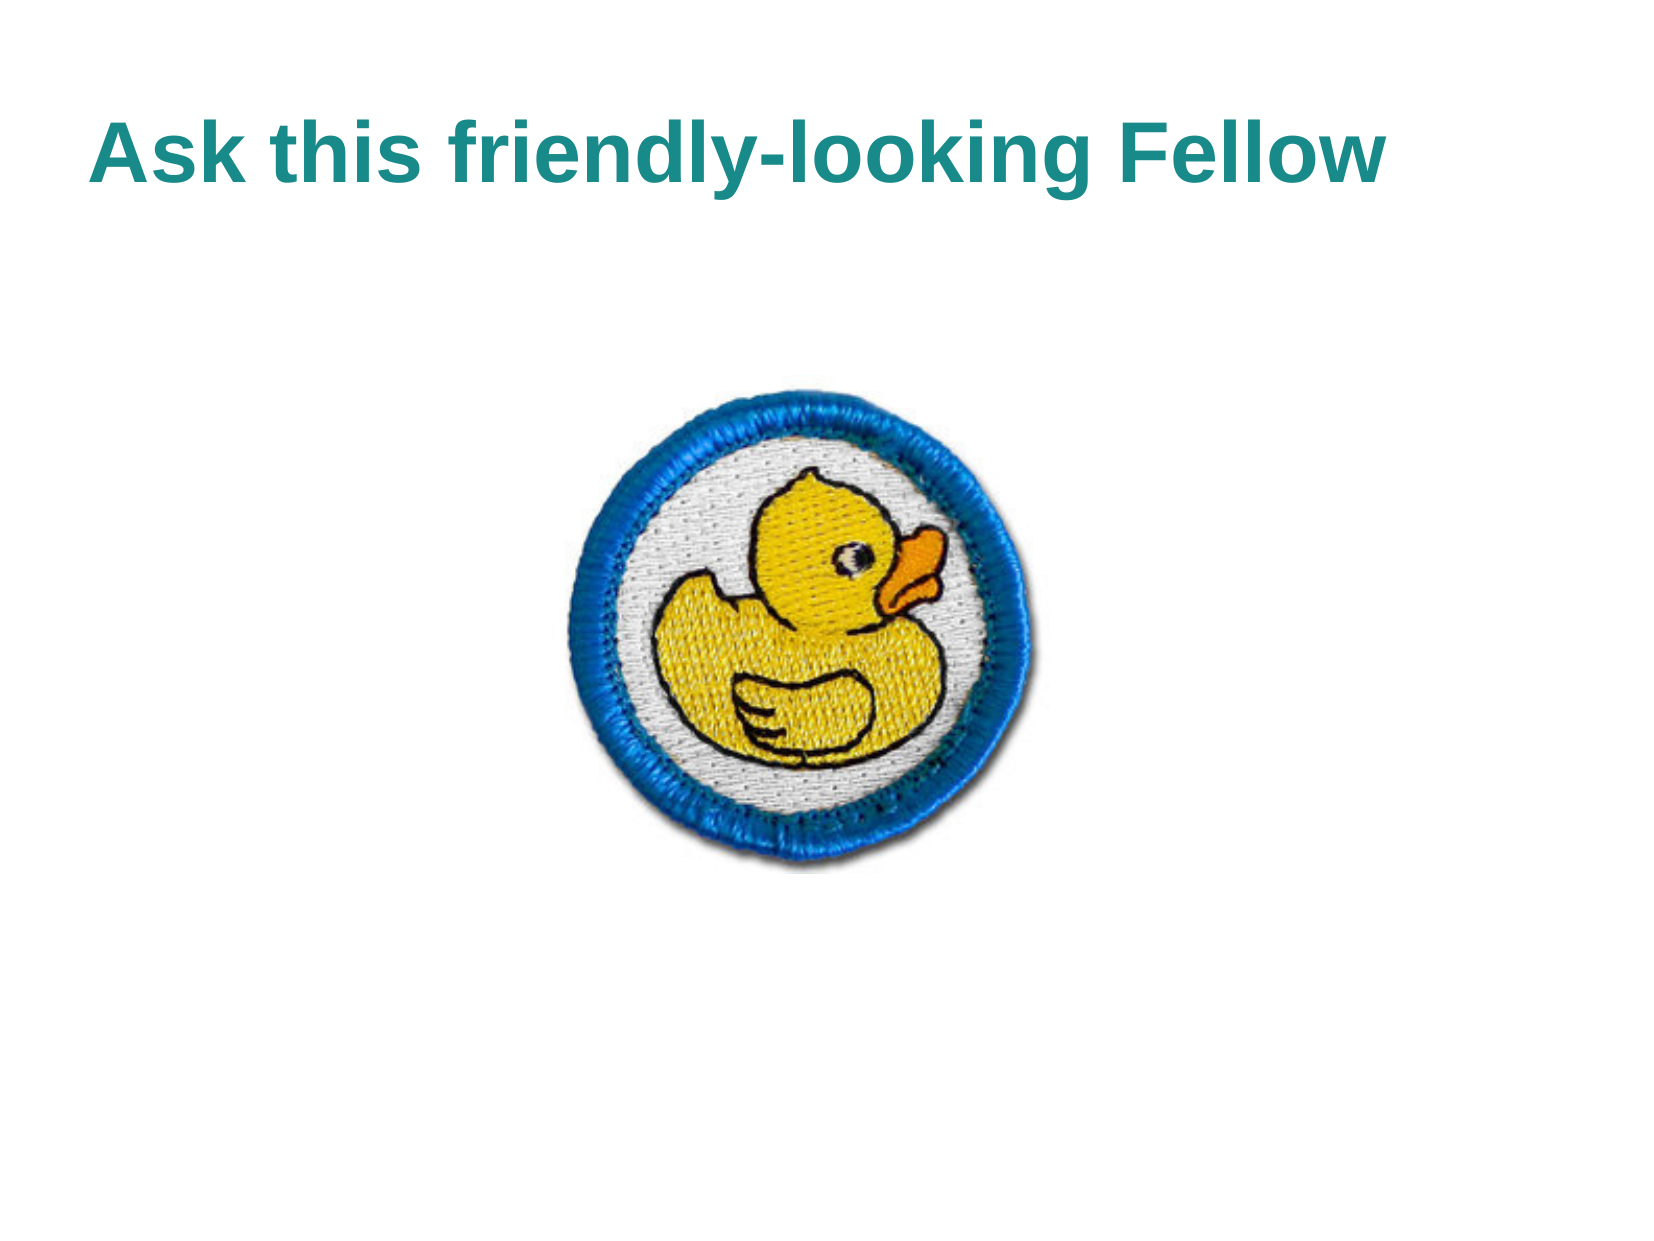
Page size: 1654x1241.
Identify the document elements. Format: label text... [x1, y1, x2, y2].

picture [549, 375, 1050, 874]
title Ask this friendly-looking Fellow [58, 49, 1417, 257]
